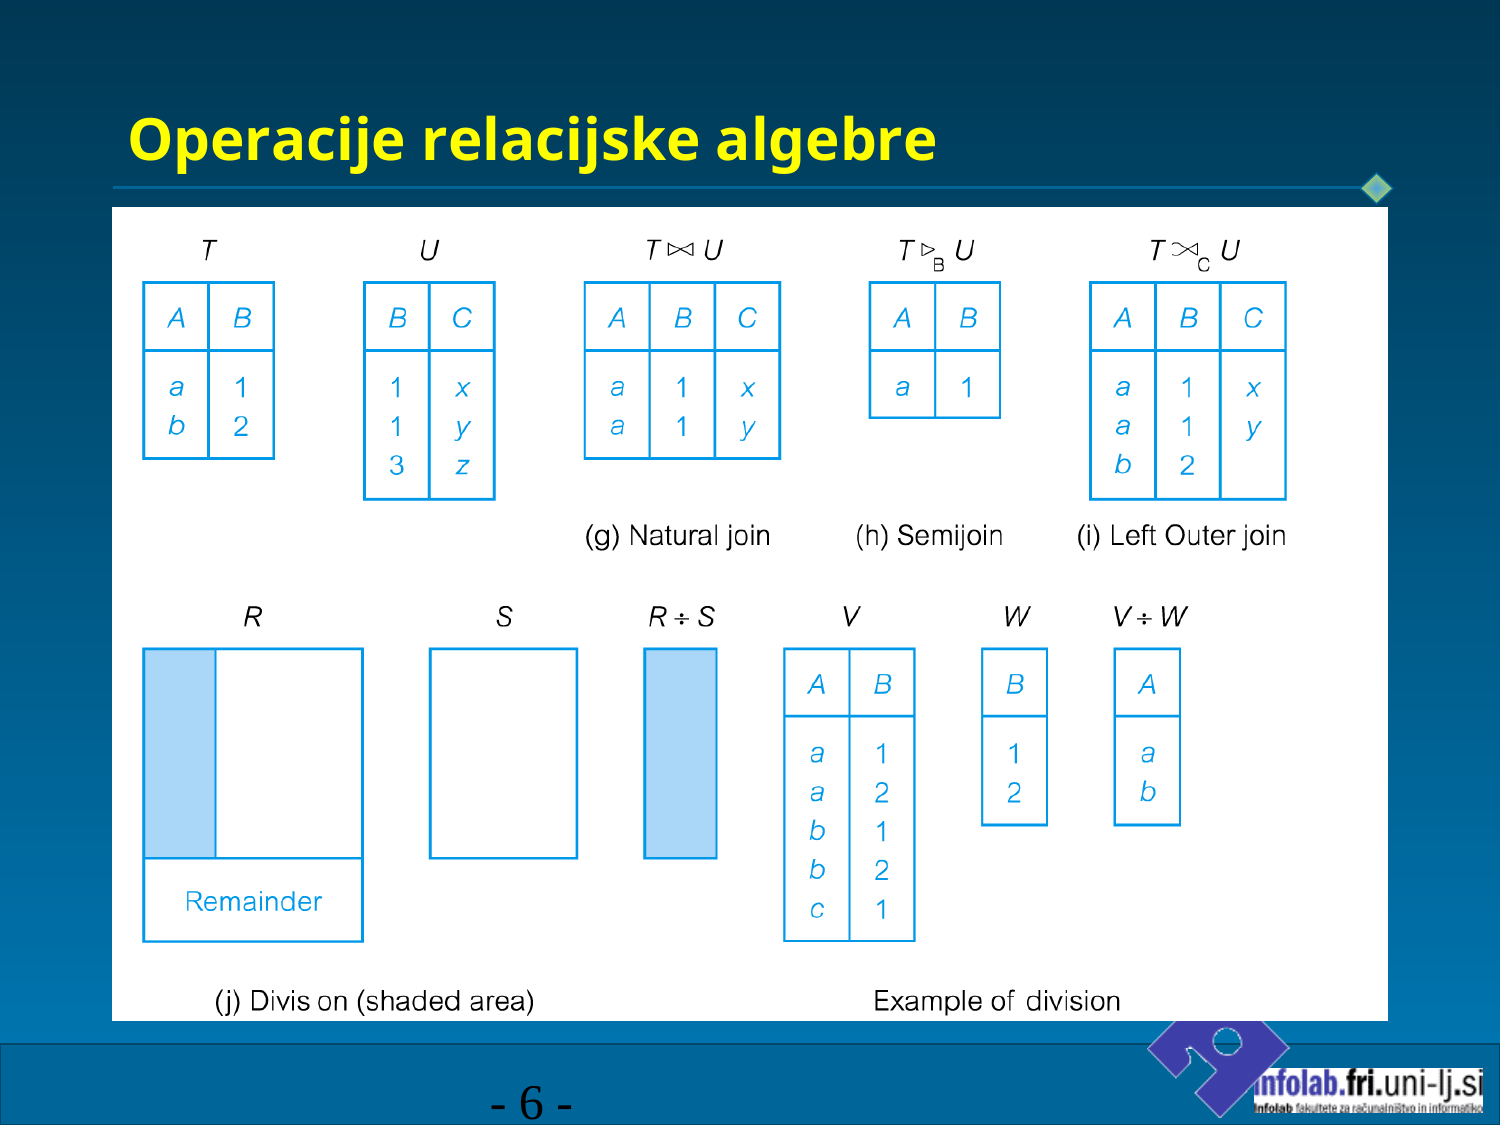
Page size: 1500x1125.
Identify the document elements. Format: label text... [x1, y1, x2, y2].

picture [113, 208, 1482, 1117]
title Operacije relacijske algebre [112, 94, 1388, 181]
